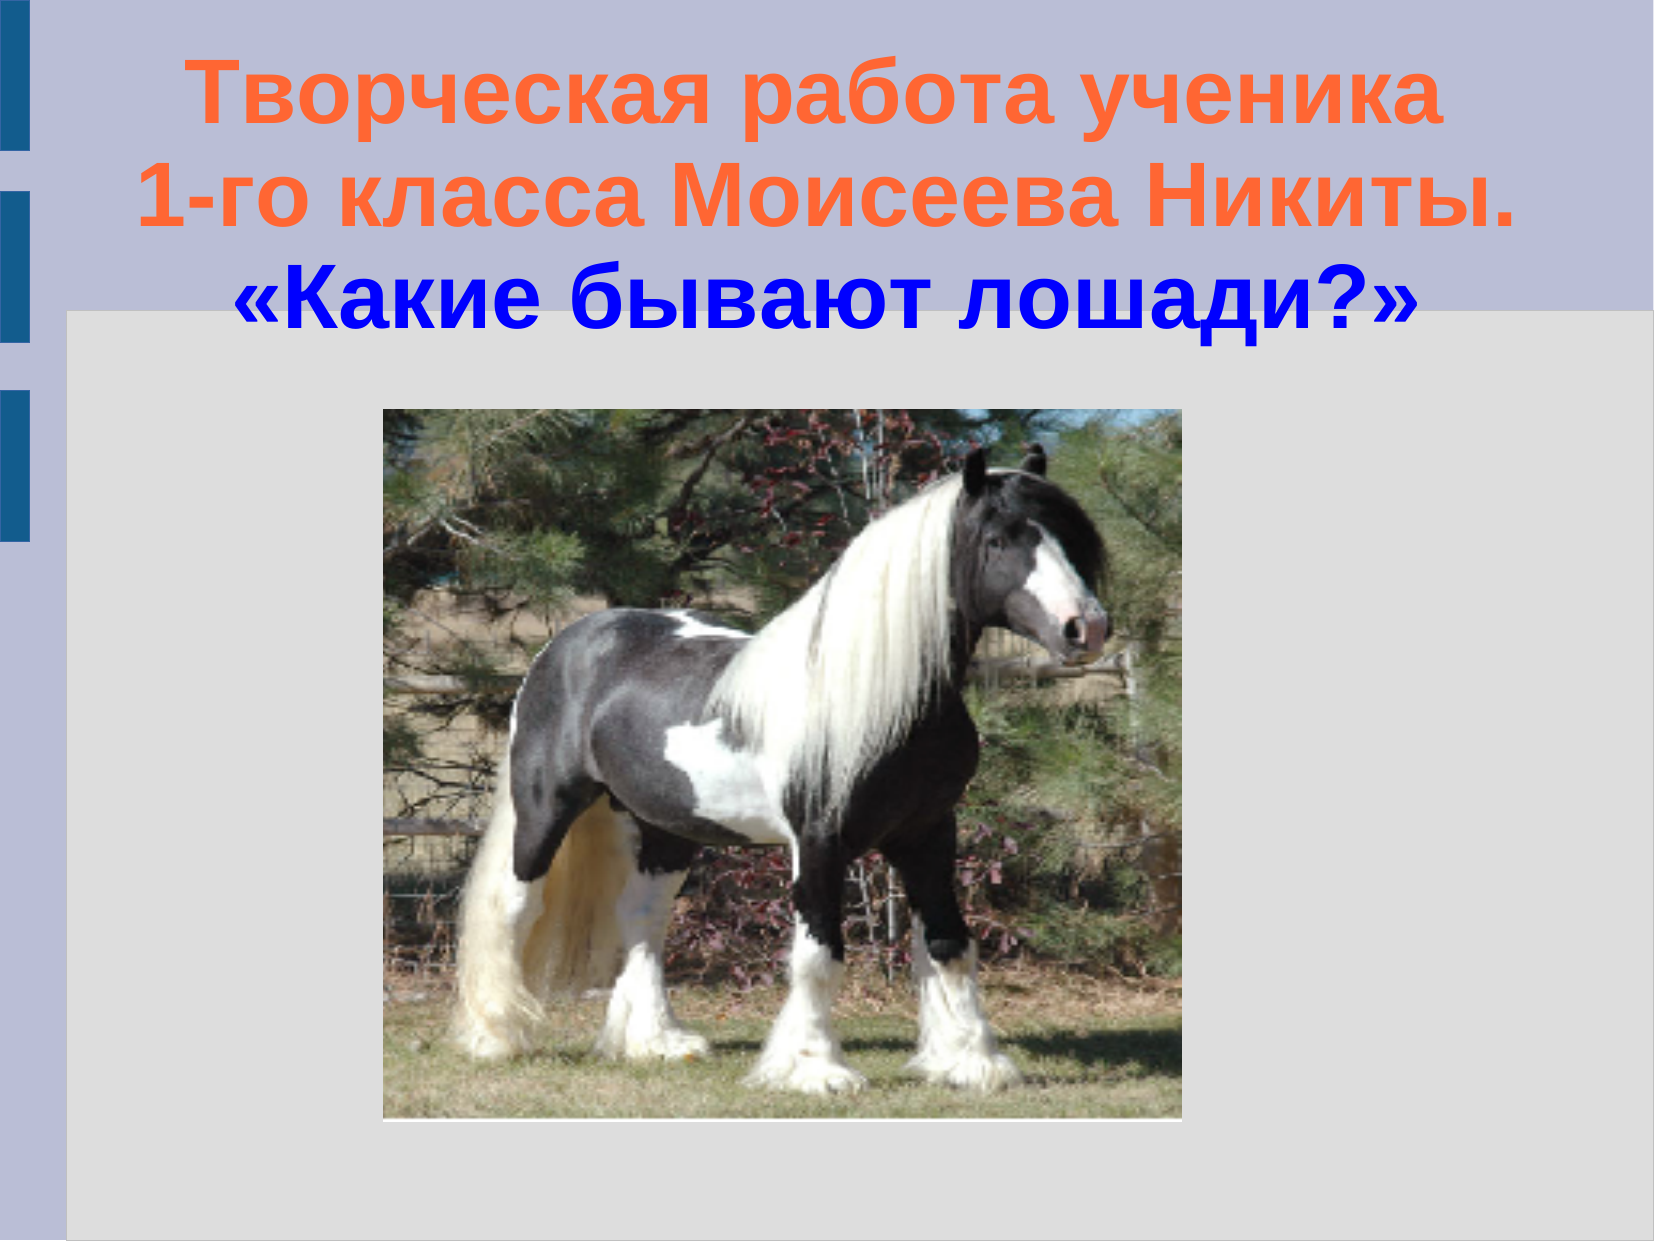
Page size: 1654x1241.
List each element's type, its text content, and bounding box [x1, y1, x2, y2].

title Творческая работа ученика 1-го класса Моисеева Никиты. «Какие бывают лошади?» [121, 36, 1534, 353]
picture [383, 409, 1182, 1123]
